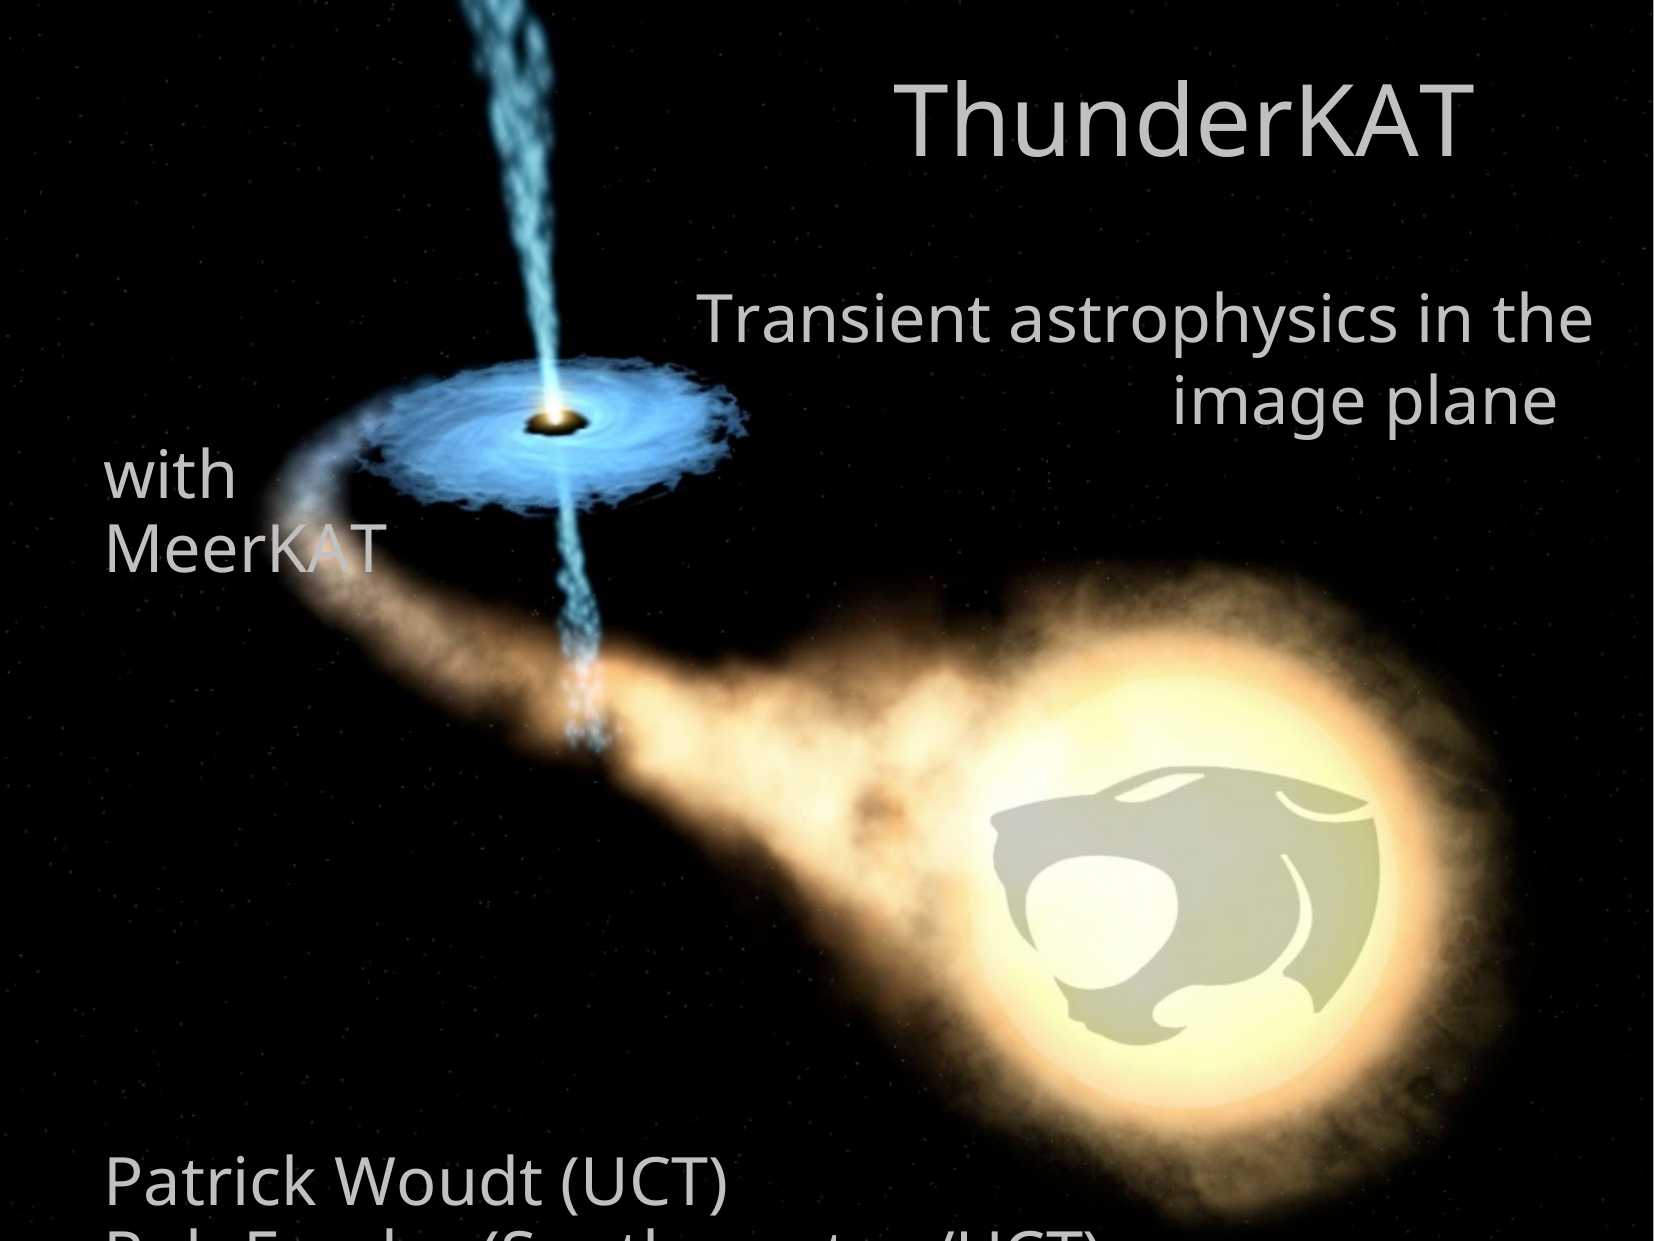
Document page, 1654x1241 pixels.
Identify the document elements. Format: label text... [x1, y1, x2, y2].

picture [0, 0, 1654, 1241]
text_box ThunderKAT Transient astrophysics in the image plane with MeerKAT Patrick Woudt (UCT) Rob Fender (Southampton/UCT) [88, 53, 1625, 1153]
picture [115, 1237, 133, 1241]
